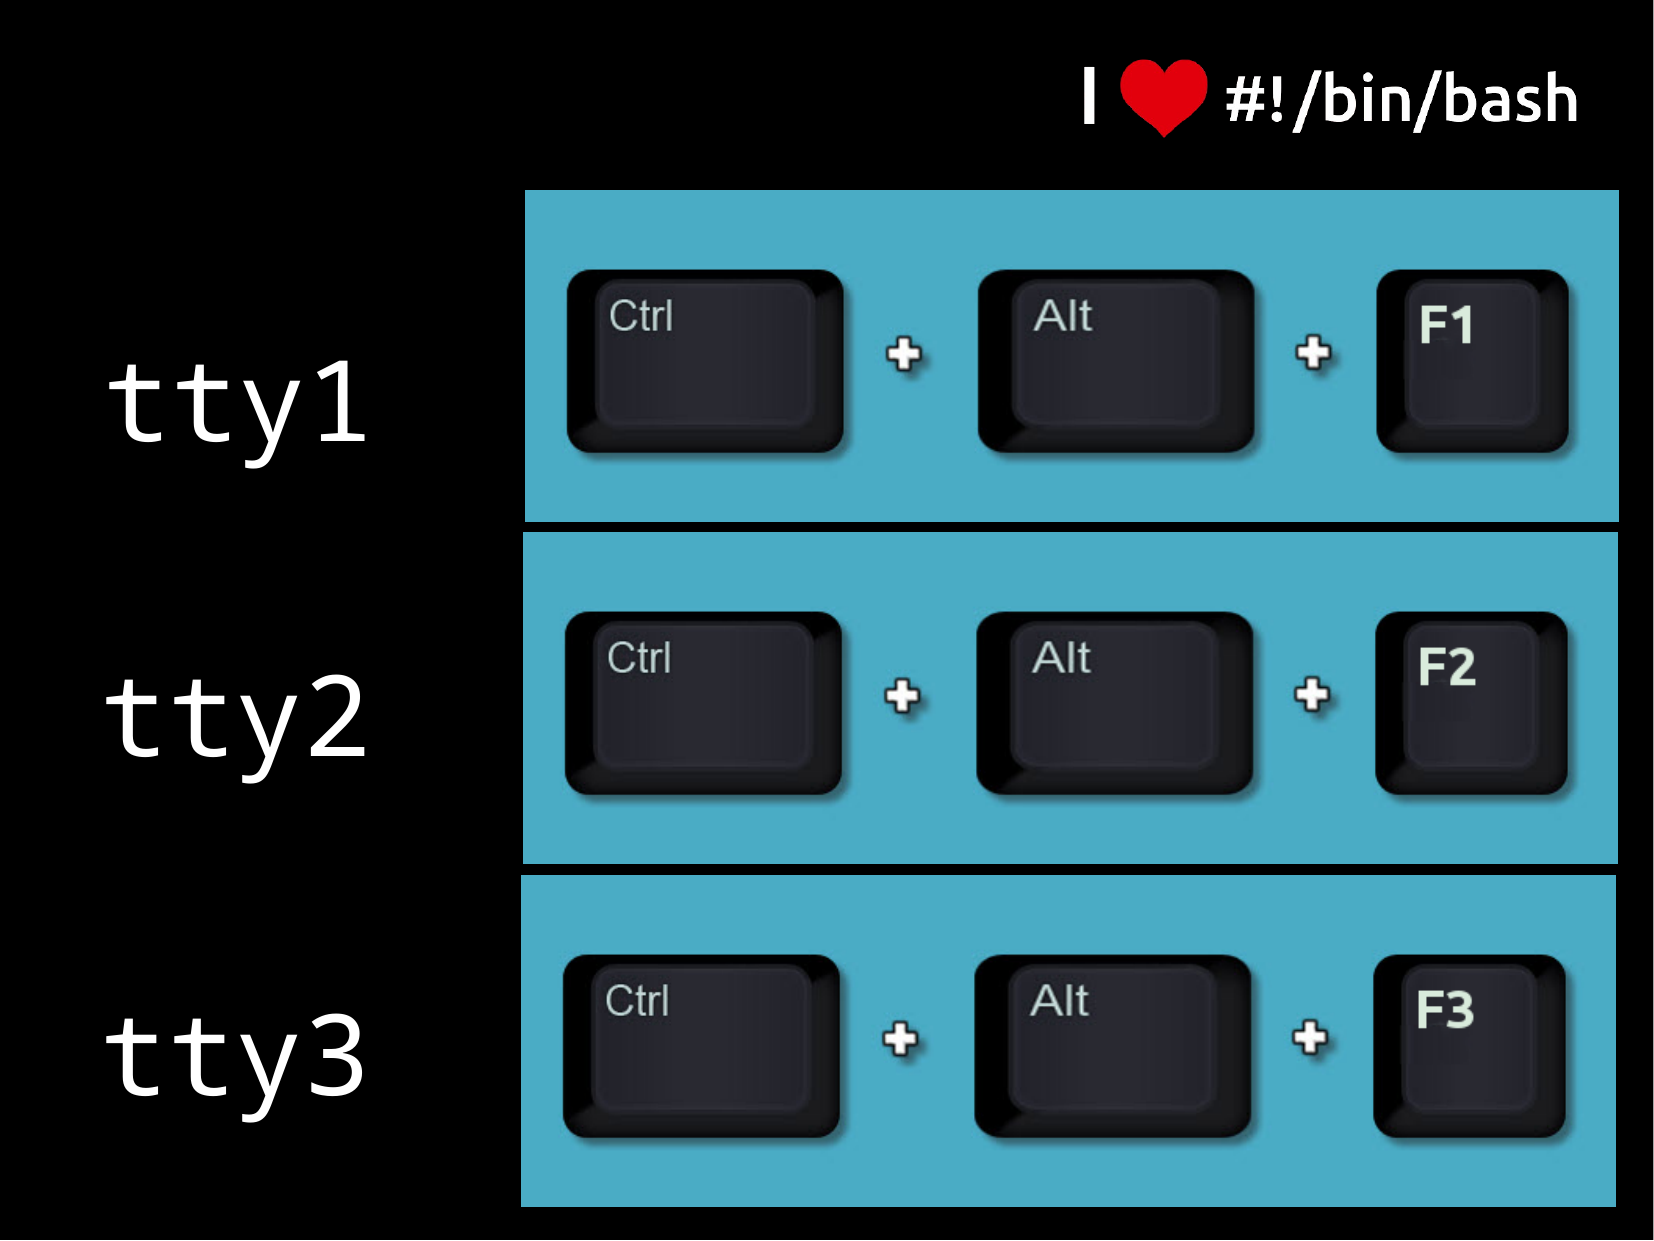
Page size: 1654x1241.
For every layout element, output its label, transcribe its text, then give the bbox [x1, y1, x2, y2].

text_box tty2 [85, 628, 418, 775]
picture [523, 532, 1618, 864]
picture [525, 190, 1619, 522]
text_box tty1 [89, 314, 411, 461]
picture [1064, 45, 1595, 154]
picture [521, 875, 1616, 1207]
text_box tty3 [85, 967, 446, 1135]
